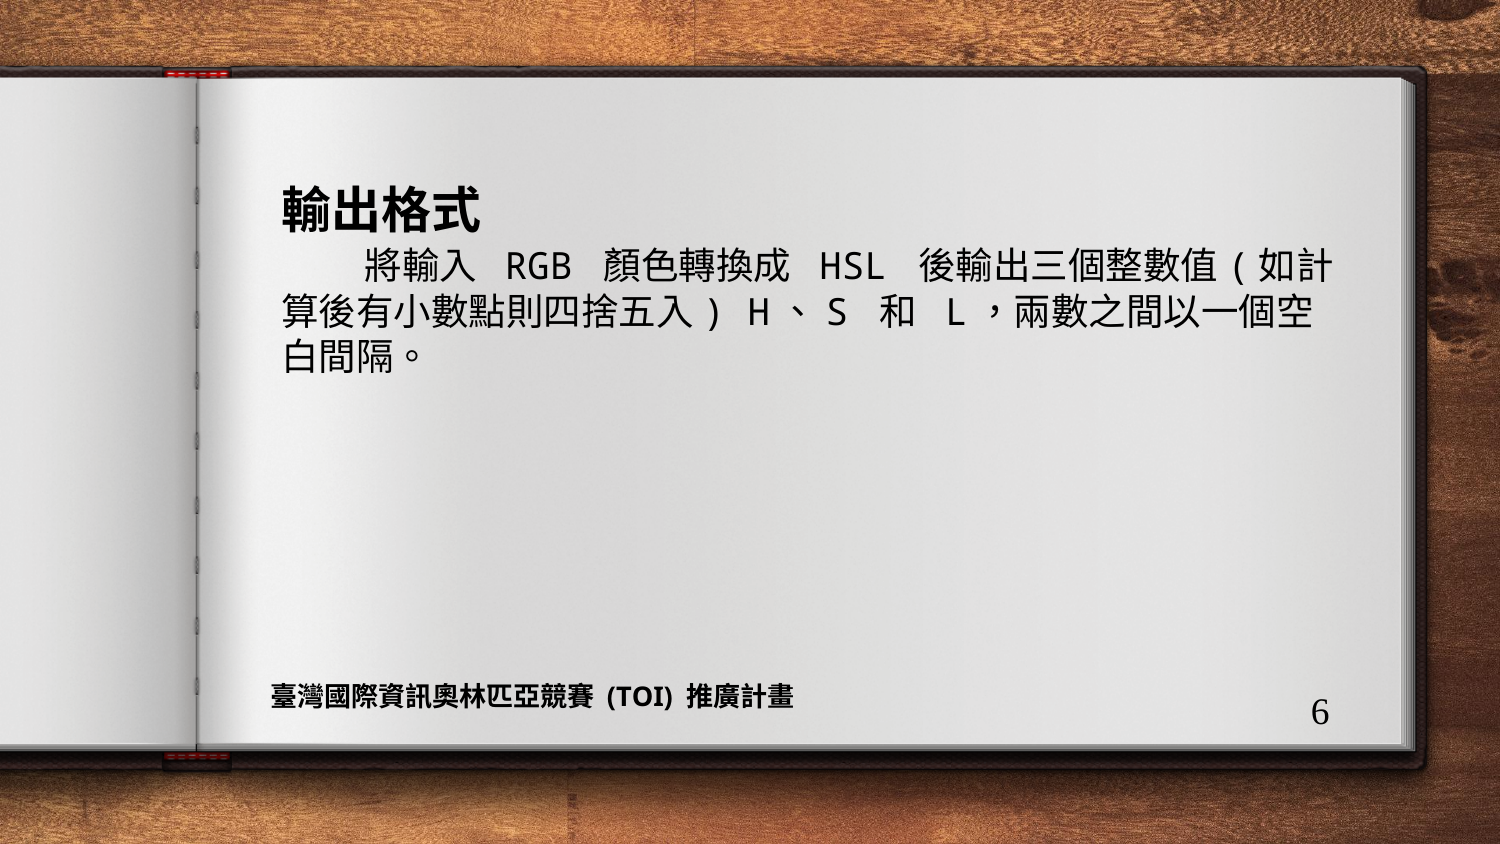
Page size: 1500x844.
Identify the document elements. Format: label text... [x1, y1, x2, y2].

text_box 6 [1295, 672, 1386, 737]
text_box 輸出格式 將輸入 RGB 顏色轉換成 HSL 後輸出三個整數值(如計算後有小數點則四捨五入) H、S 和 L，兩數之間以一個空白間隔。 [266, 171, 1356, 386]
